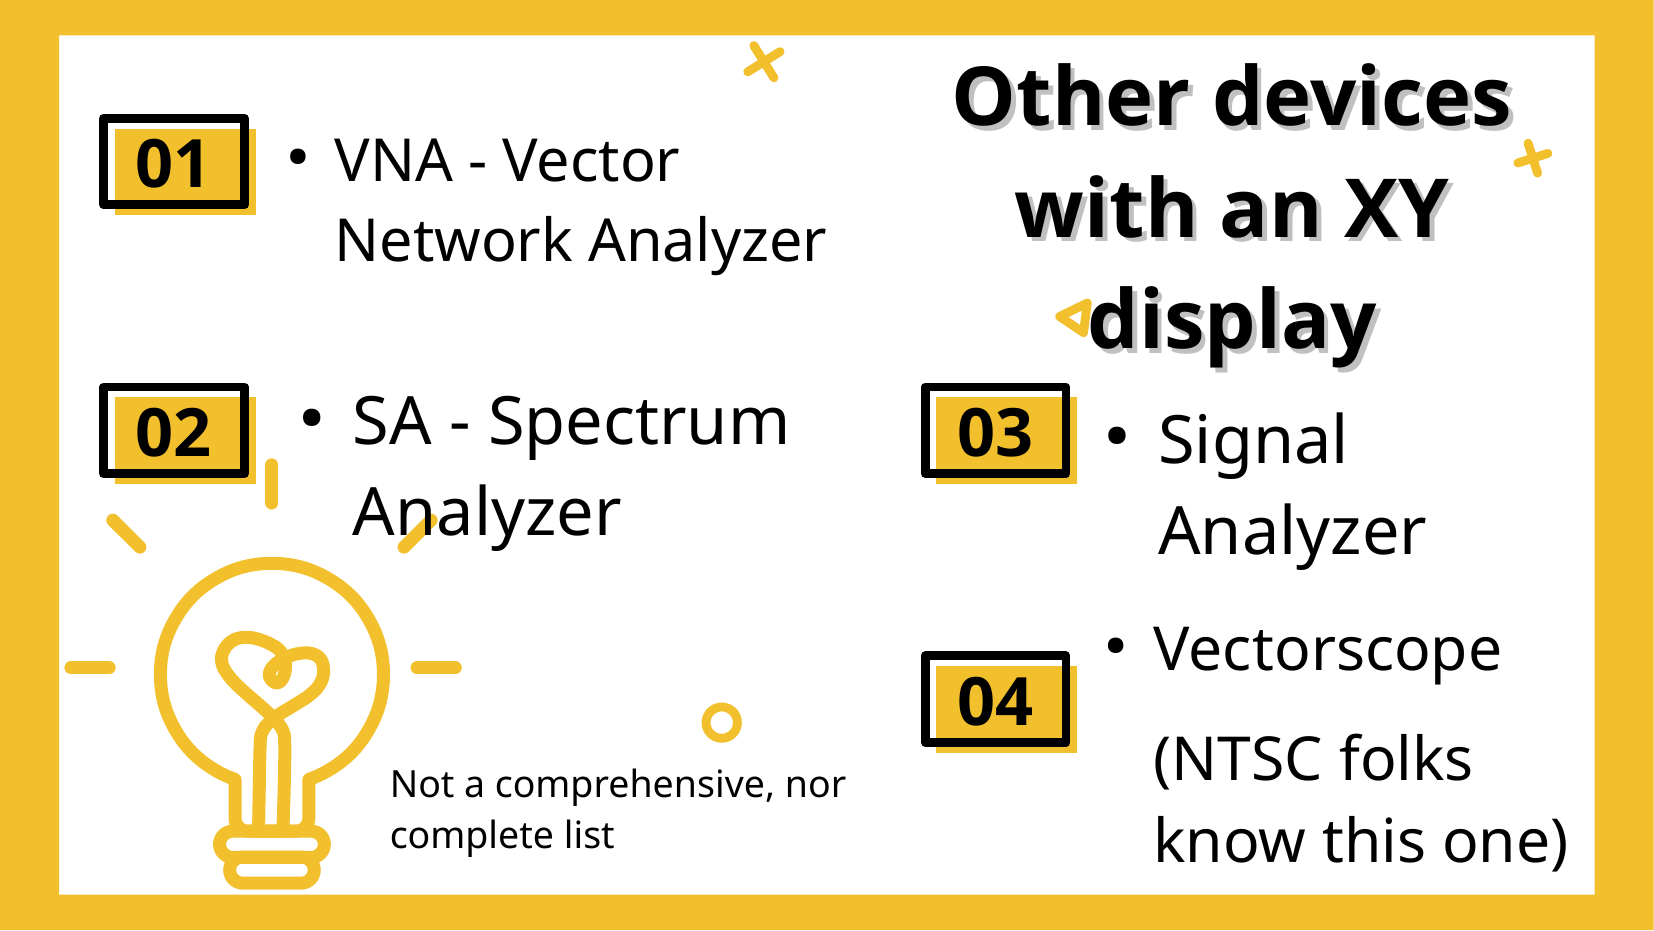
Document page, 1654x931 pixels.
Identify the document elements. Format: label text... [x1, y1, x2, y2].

text_box Not a comprehensive, nor complete list [375, 750, 938, 901]
list VNA - Vector Network Analyzer [271, 118, 869, 337]
list Vectorscope (NTSC folks know this one) [1089, 605, 1610, 885]
list Signal Analyzer [1087, 392, 1572, 606]
list SA - Spectrum Analyzer [282, 373, 879, 593]
title Other devices with an XY display [878, 37, 1588, 374]
